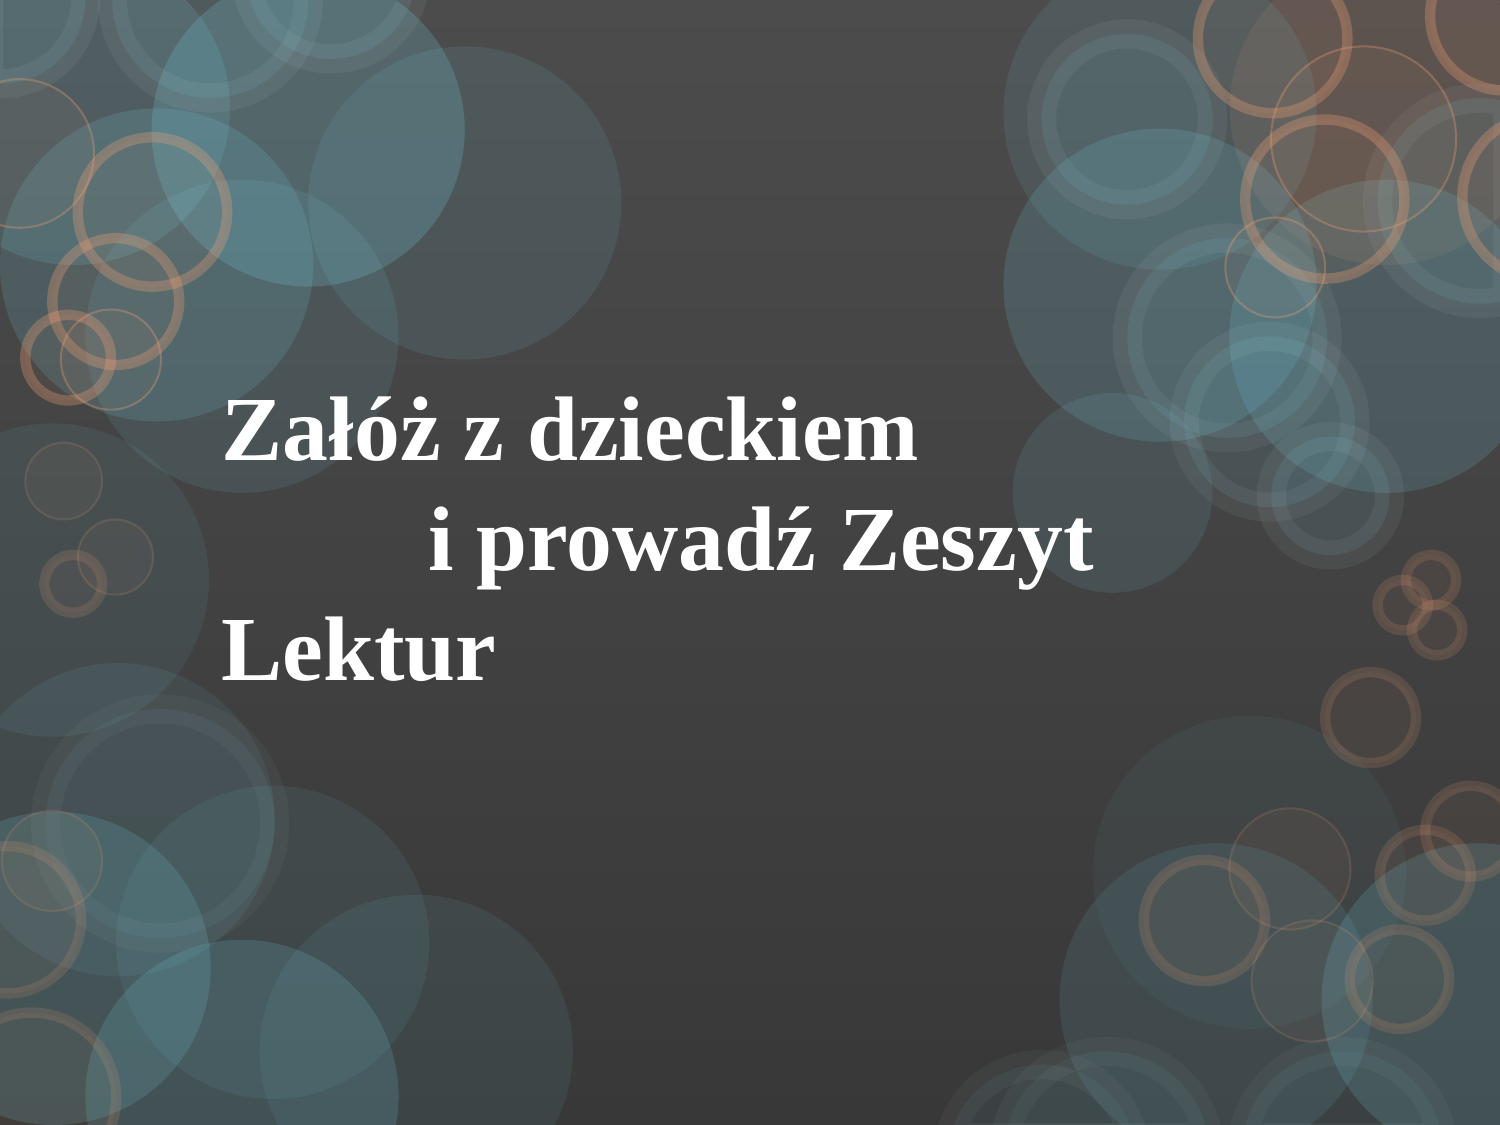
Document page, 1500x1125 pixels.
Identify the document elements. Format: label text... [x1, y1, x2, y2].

text_box Załóż z dzieckiem i prowadź Zeszyt Lektur [207, 362, 1270, 707]
